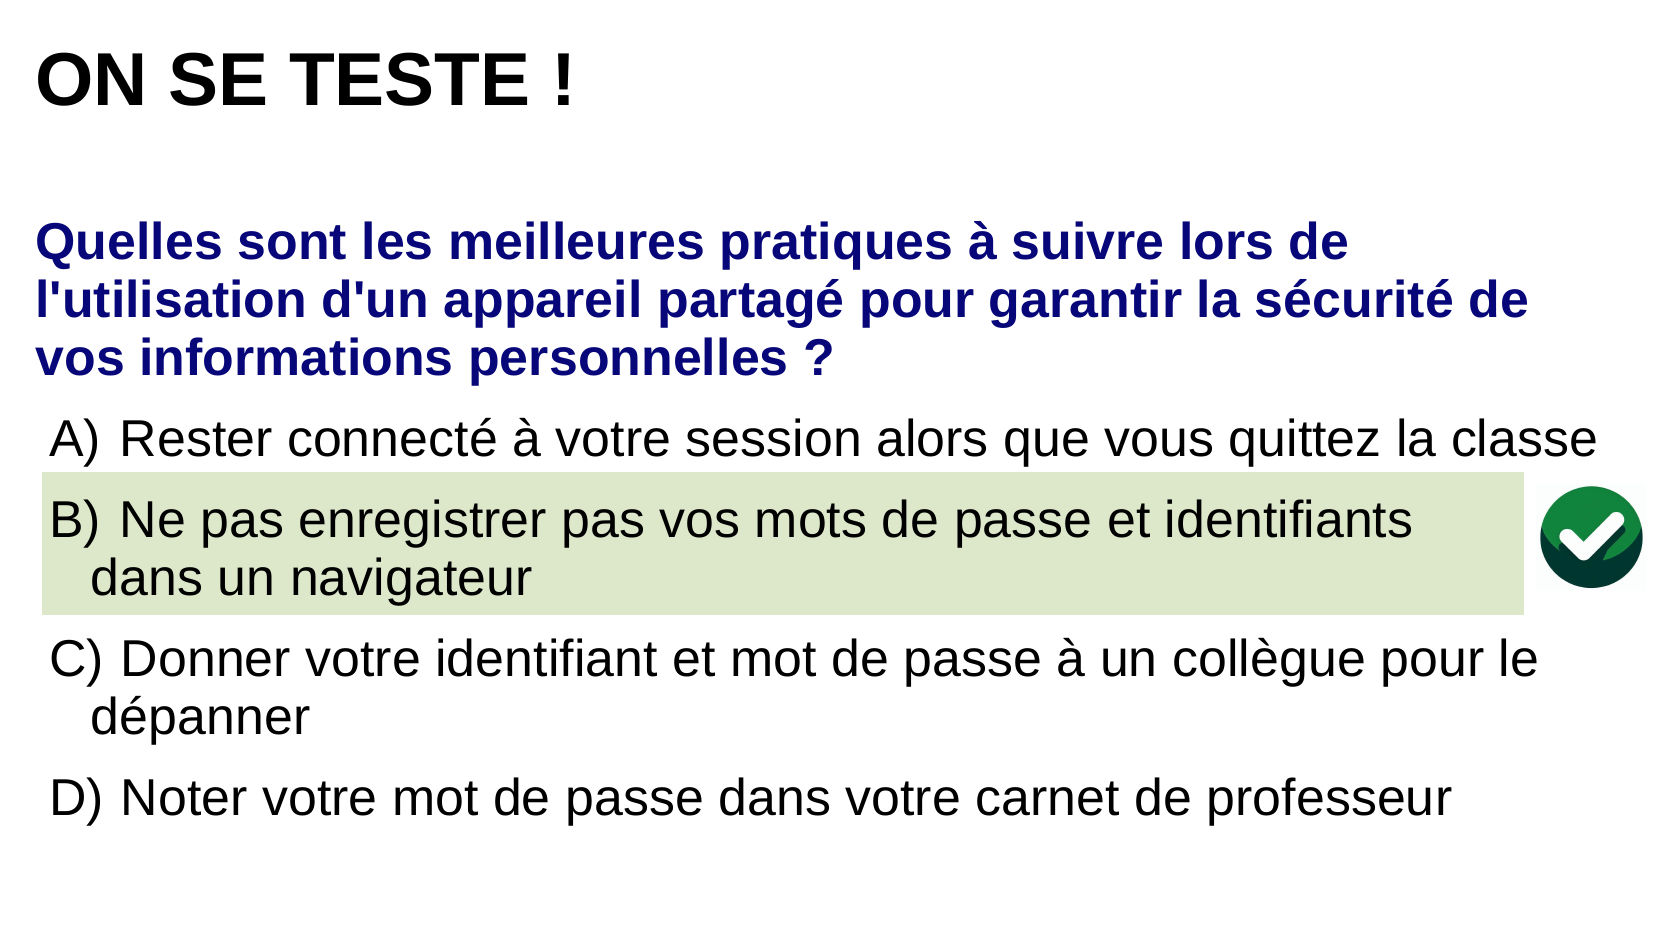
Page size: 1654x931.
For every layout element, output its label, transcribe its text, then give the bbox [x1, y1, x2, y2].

title On se teste ! [35, 37, 1619, 142]
picture [1535, 484, 1647, 591]
list Quelles sont les meilleures pratiques à suivre lors de l'utilisation d'un appareil partagé pour garantir la sécurité de vos informations personnelles ? Rester connecté à votre session alors que vous quittez la classe Ne pas enregistrer pas vos mots de passe et identifiants dans un navigateur Donner votre identifiant et mot de passe à un collègue pour le dépanner Noter votre mot de passe dans votre carnet de professeur [35, 212, 1619, 875]
